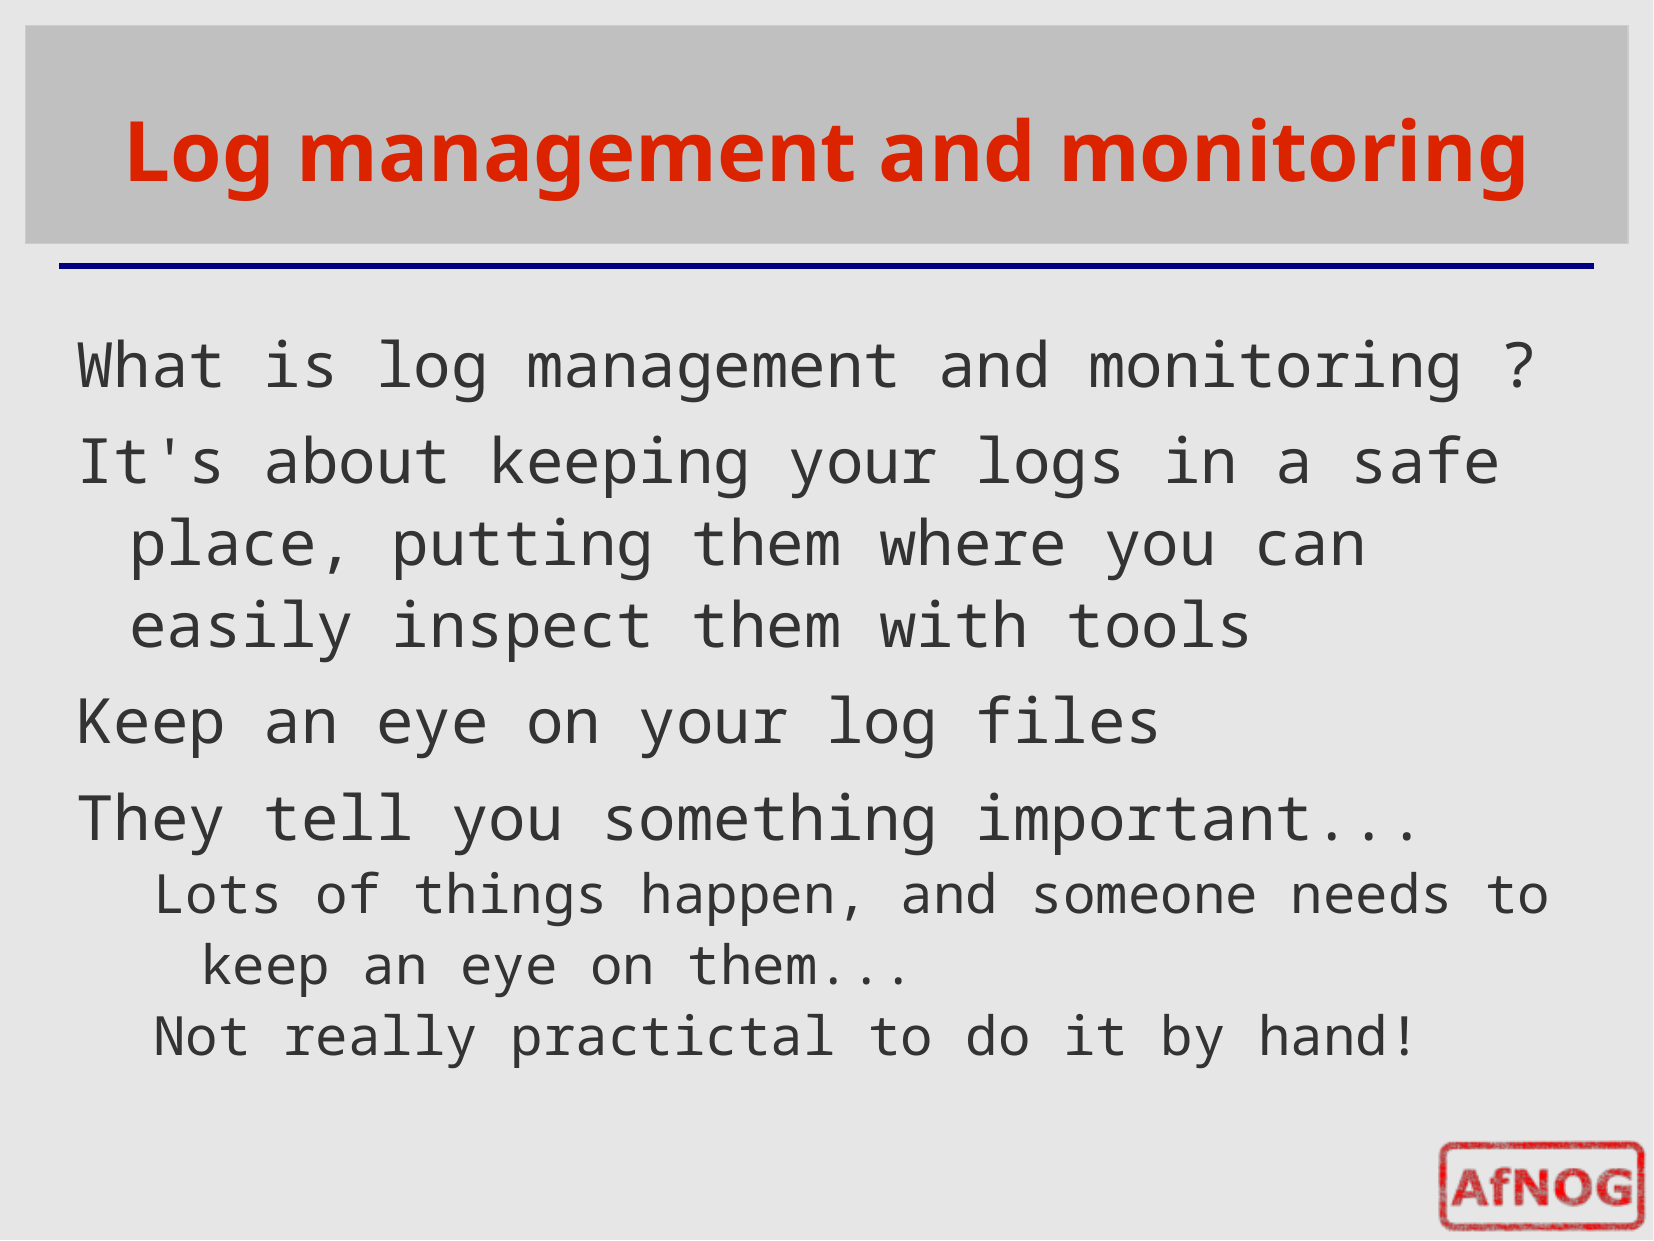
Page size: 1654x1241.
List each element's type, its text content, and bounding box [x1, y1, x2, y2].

title Log management and monitoring [121, 46, 1534, 253]
list What is log management and monitoring ? It's about keeping your logs in a safe place, putting them where you can easily inspect them with tools Keep an eye on your log files They tell you something important... Lots of things happen, and someone needs to keep an eye on them... Not really practictal to do it by hand! [59, 322, 1594, 1117]
picture [1437, 1139, 1648, 1235]
